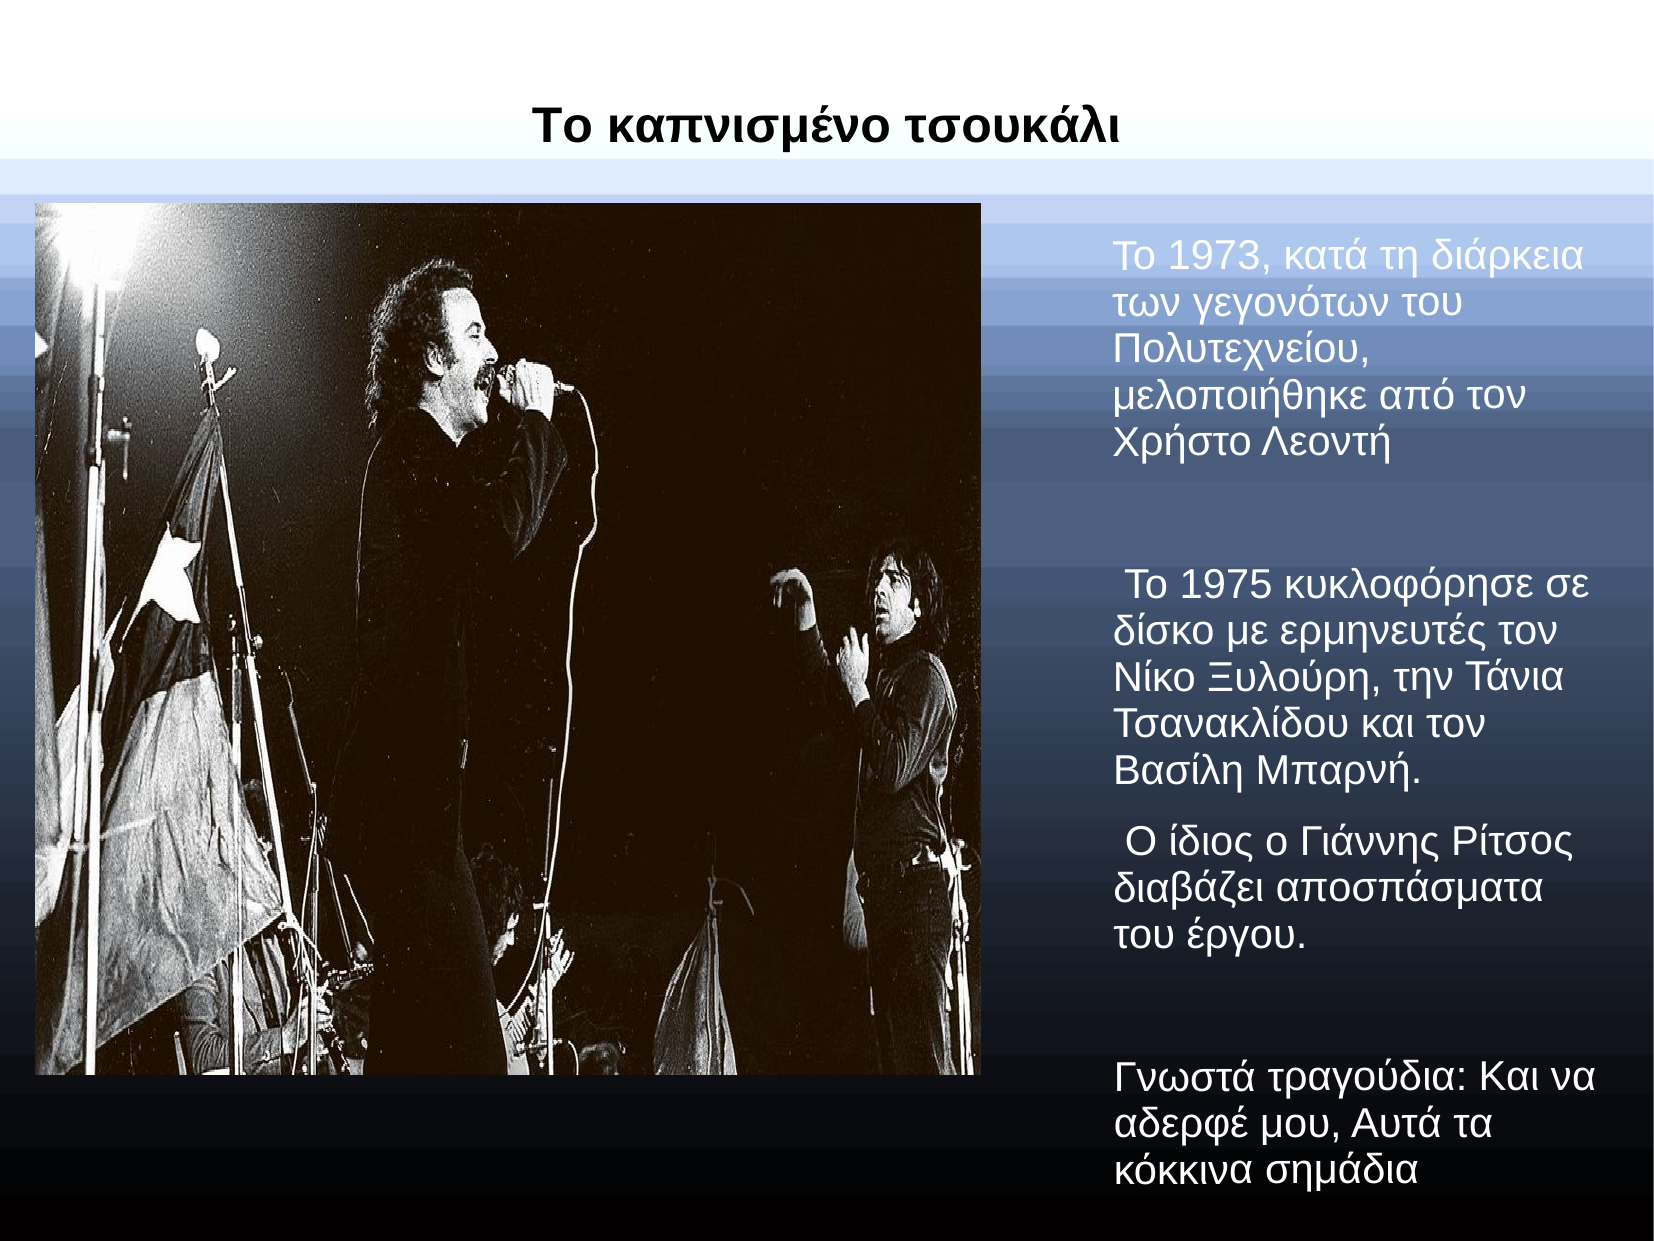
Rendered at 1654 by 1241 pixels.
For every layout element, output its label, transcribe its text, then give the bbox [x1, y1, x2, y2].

text_box Το 1973, κατά τη διάρκεια των γεγονότων του Πολυτεχνείου, μελοποιήθηκε από τον Χρήστο Λεοντή Το 1975 κυκλοφόρησε σε δίσκο με ερμηνευτές τον Νίκο Ξυλούρη, την Τάνια Τσανακλίδου και τον Βασίλη Μπαρνή. Ο ίδιος ο Γιάννης Ρίτσος διαβάζει αποσπάσματα του έργου. Γνωστά τραγούδια: Και να αδερφέ μου, Αυτά τα κόκκινα σημάδια [1097, 223, 1632, 1241]
title Το καπνισμένο τσουκάλι [82, 49, 1571, 257]
picture [0, 0, 1654, 1241]
